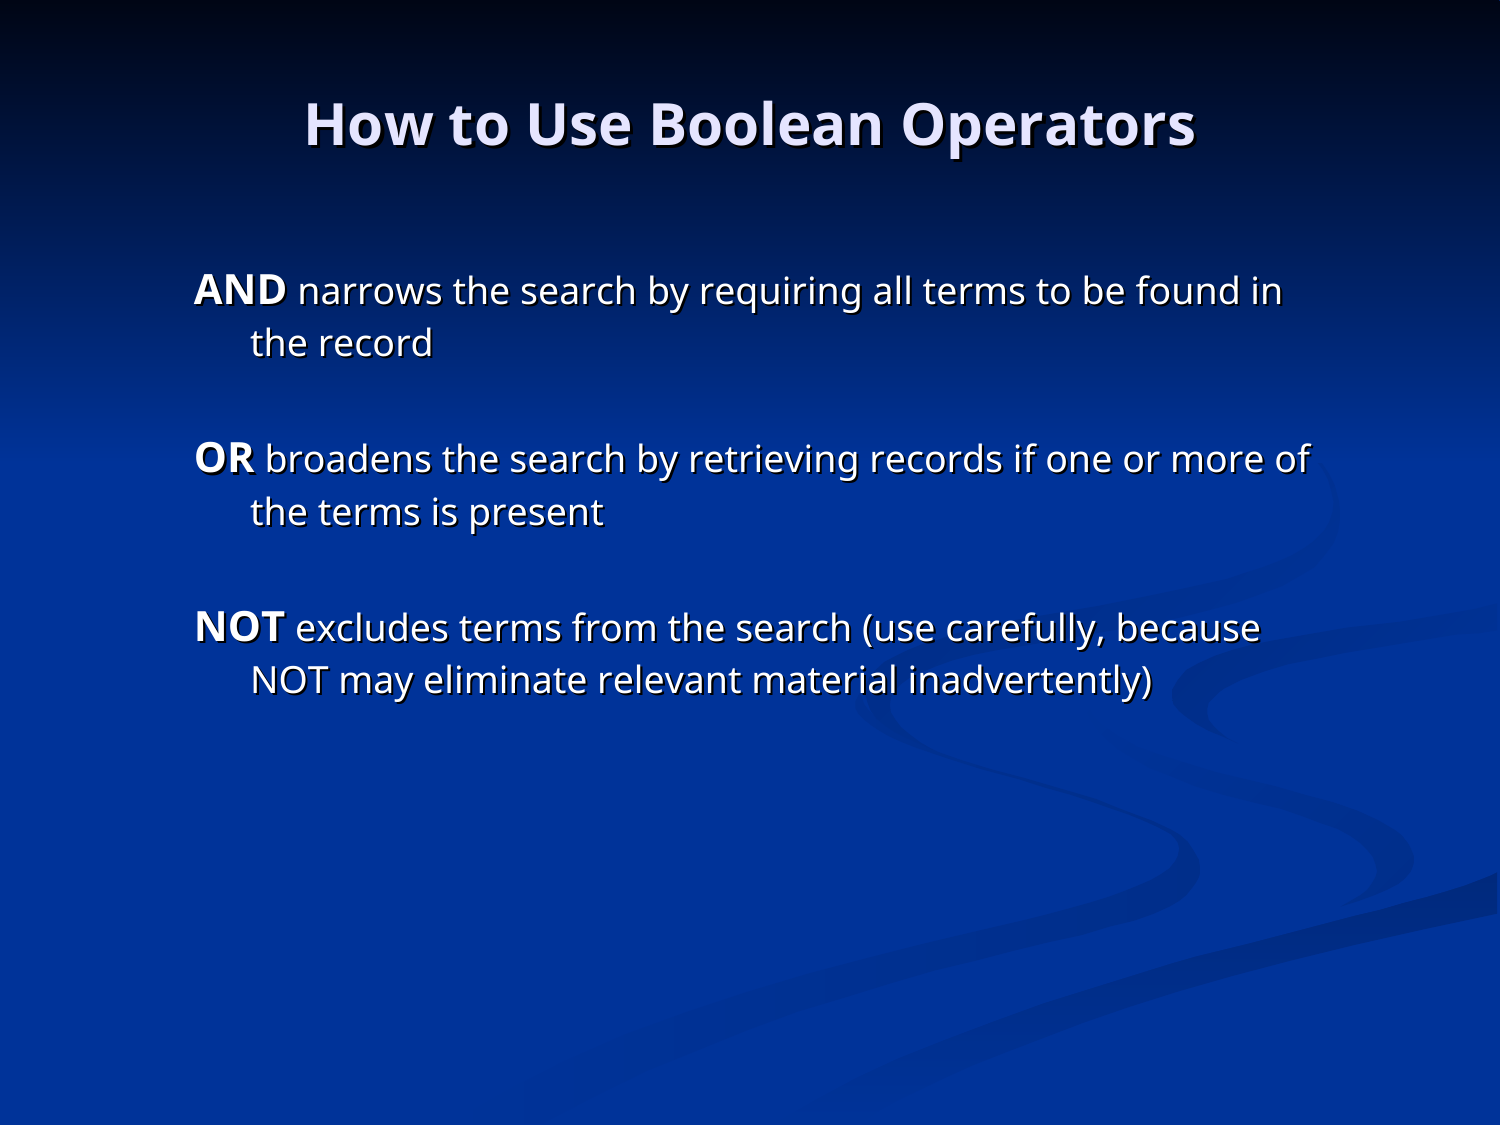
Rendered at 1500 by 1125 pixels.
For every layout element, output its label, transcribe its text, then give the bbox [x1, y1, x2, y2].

title How to Use Boolean Operators [225, 80, 1276, 166]
list AND narrows the search by requiring all terms to be found in the record OR broadens the search by retrieving records if one or more of the terms is present NOT excludes terms from the search (use carefully, because NOT may eliminate relevant material inadvertently) [179, 252, 1351, 708]
